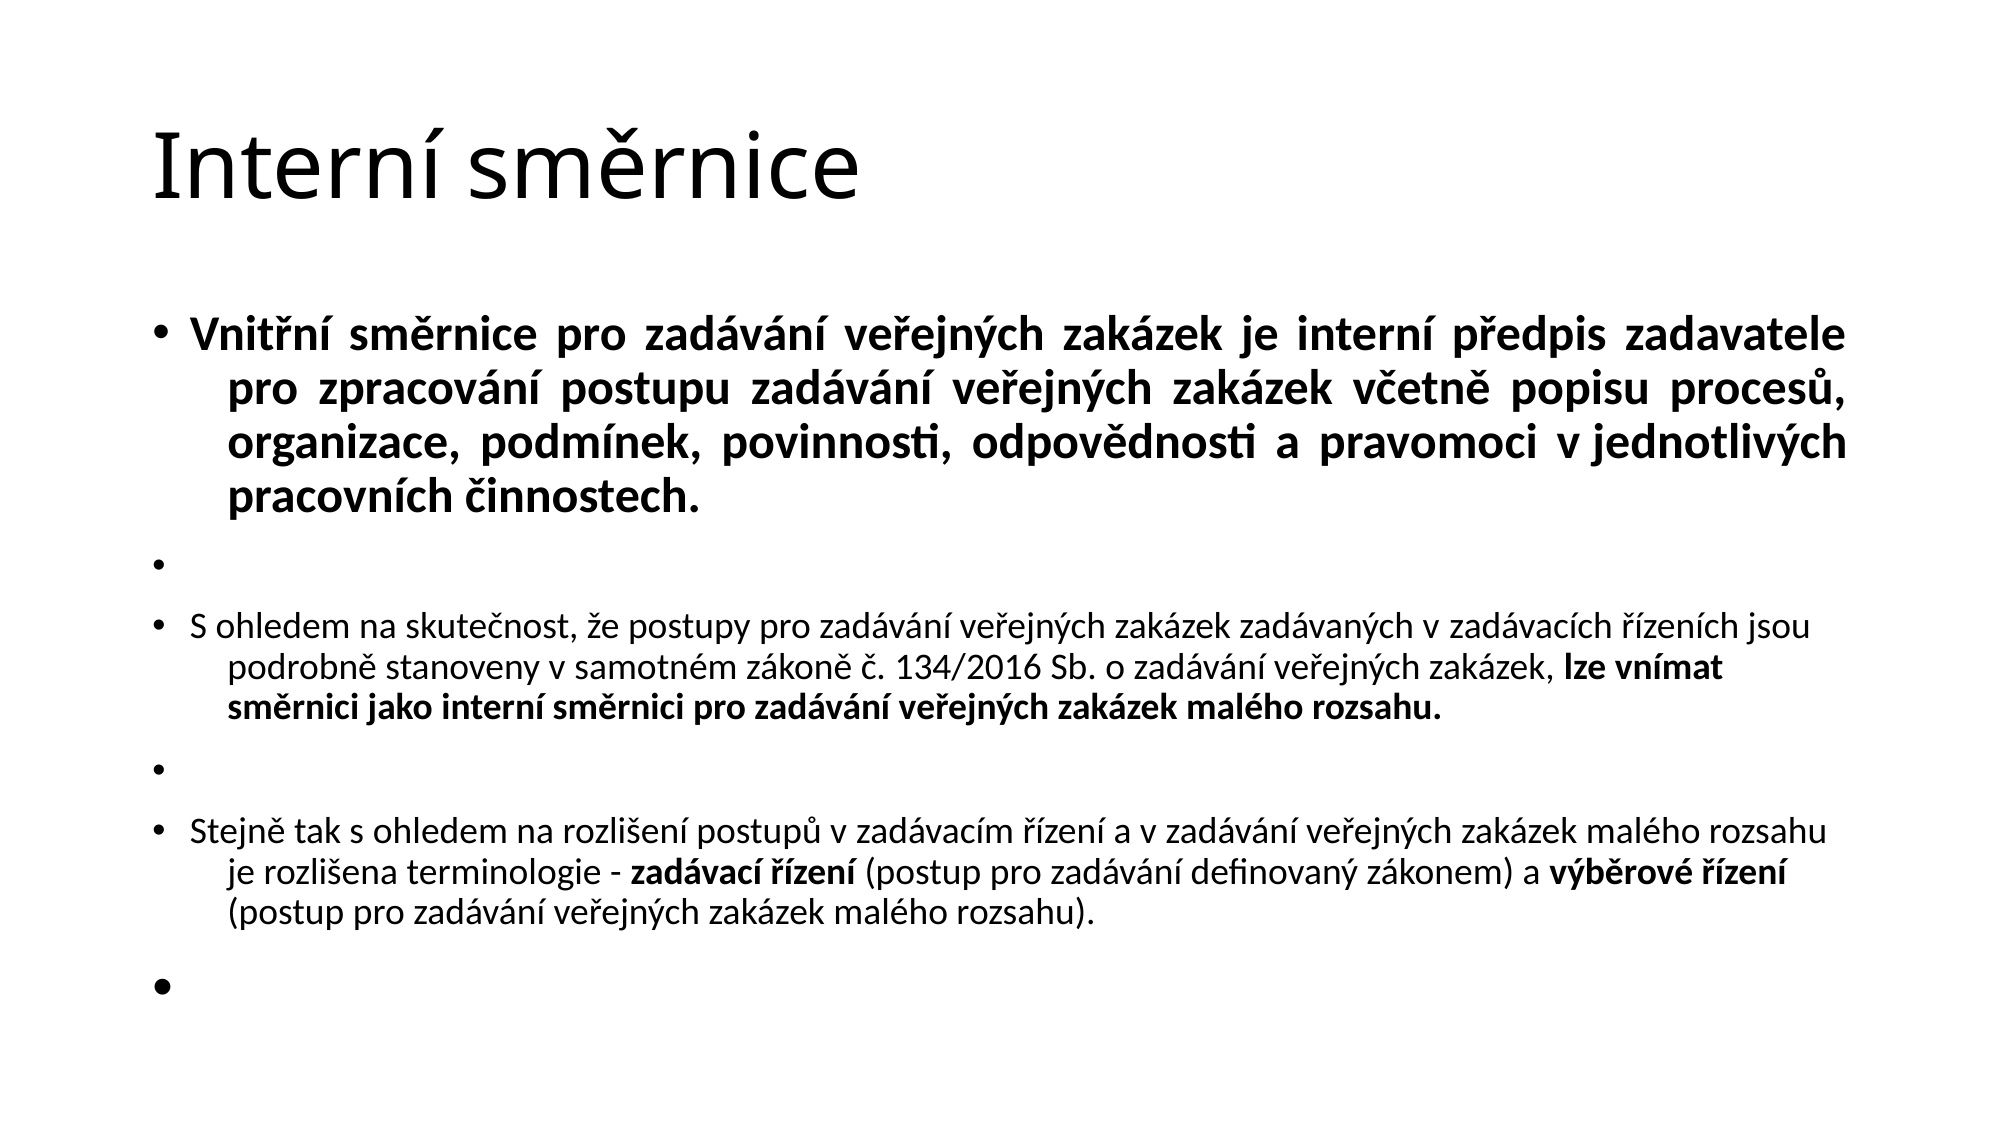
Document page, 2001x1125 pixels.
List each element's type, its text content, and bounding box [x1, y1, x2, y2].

list Vnitřní směrnice pro zadávání veřejných zakázek je interní předpis zadavatele pro zpracování postupu zadávání veřejných zakázek včetně popisu procesů, organizace, podmínek, povinnosti, odpovědnosti a pravomoci v jednotlivých pracovních činnostech. S ohledem na skutečnost, že postupy pro zadávání veřejných zakázek zadávaných v zadávacích řízeních jsou podrobně stanoveny v samotném zákoně č. 134/2016 Sb. o zadávání veřejných zakázek, lze vnímat směrnici jako interní směrnici pro zadávání veřejných zakázek malého rozsahu. Stejně tak s ohledem na rozlišení postupů v zadávacím řízení a v zadávání veřejných zakázek malého rozsahu je rozlišena terminologie - zadávací řízení (postup pro zadávání definovaný zákonem) a výběrové řízení (postup pro zadávání veřejných zakázek malého rozsahu). [137, 299, 1863, 1014]
title Interní směrnice [137, 59, 1863, 278]
